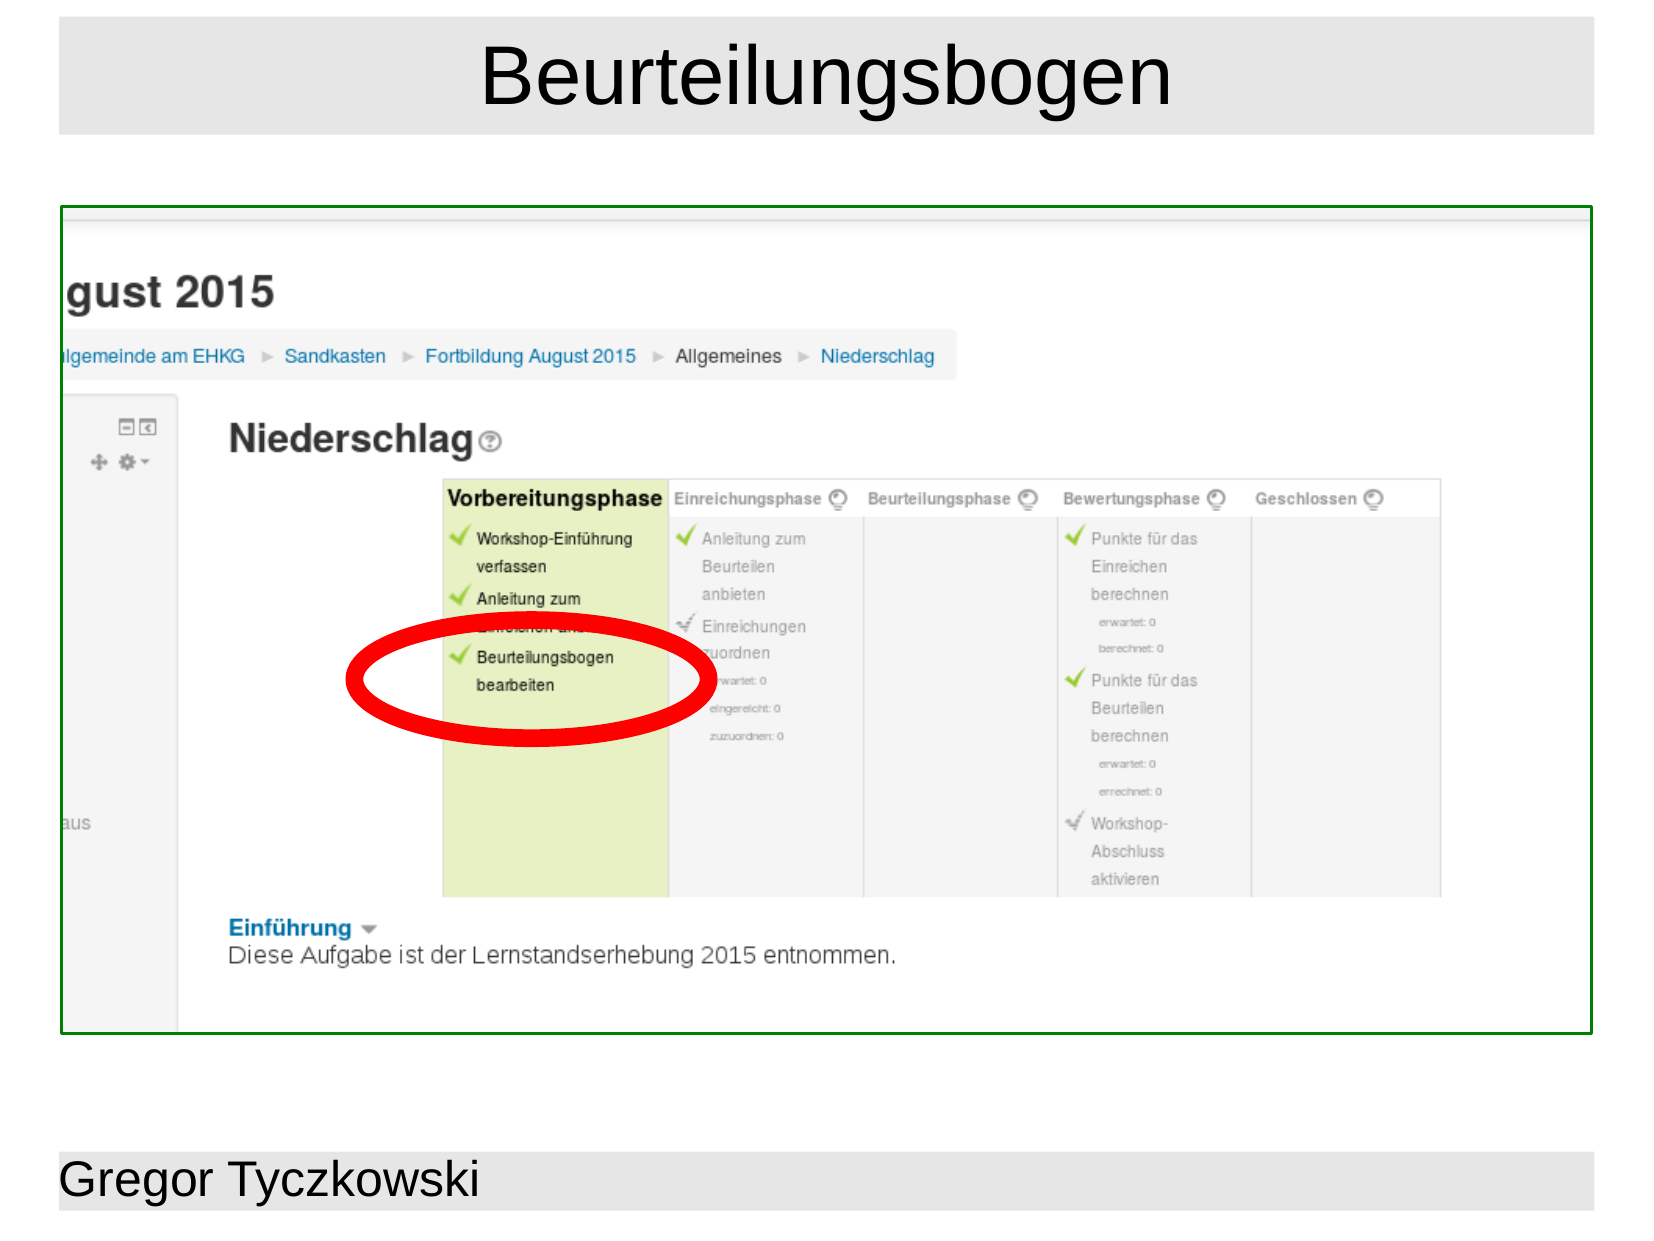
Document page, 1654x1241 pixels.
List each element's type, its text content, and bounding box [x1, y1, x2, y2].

text_box [354, 620, 709, 739]
list Gregor Tyczkowski [59, 1151, 1595, 1211]
title Beurteilungsbogen [59, 16, 1595, 135]
picture [63, 208, 1591, 1033]
